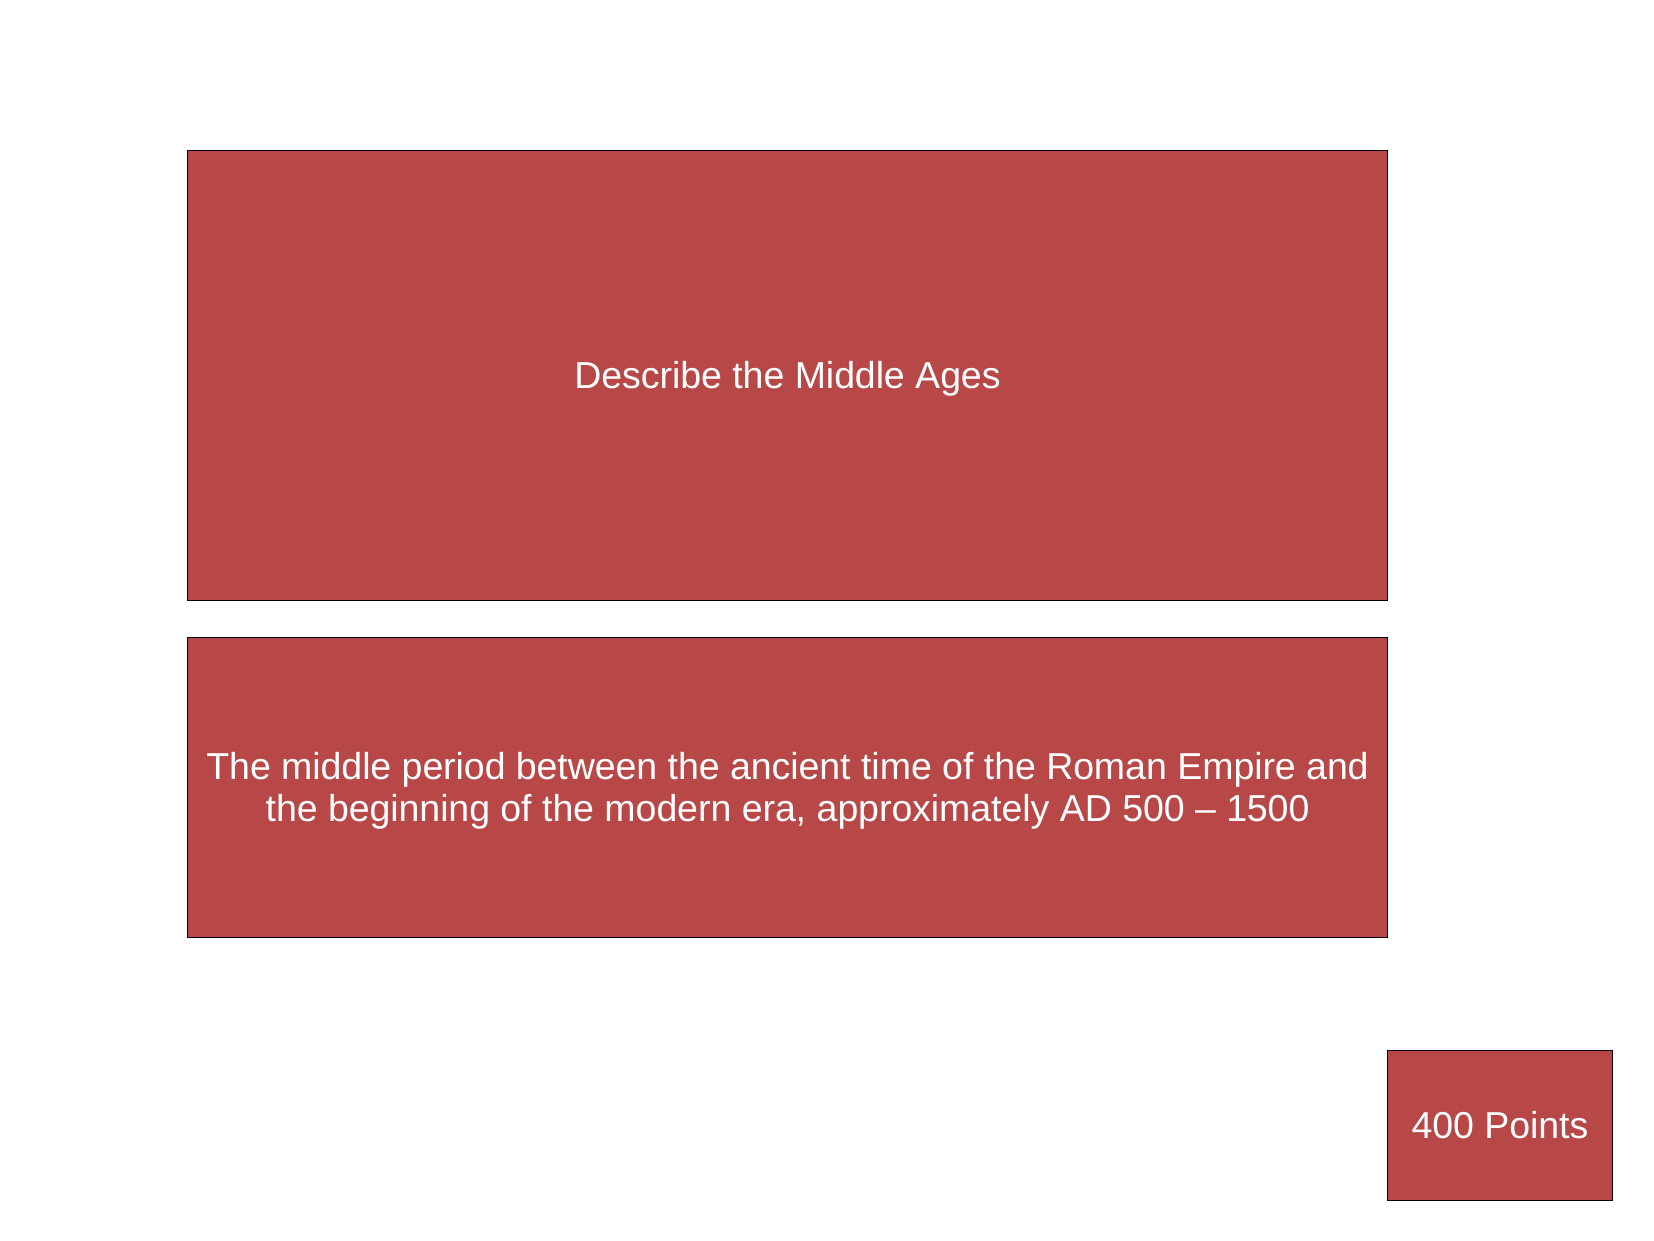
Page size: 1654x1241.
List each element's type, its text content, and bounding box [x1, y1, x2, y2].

text_box The middle period between the ancient time of the Roman Empire and the beginning of the modern era, approximately AD 500 – 1500 [187, 637, 1388, 938]
text_box Describe the Middle Ages [187, 150, 1388, 601]
text_box 400 Points [1387, 1050, 1613, 1201]
